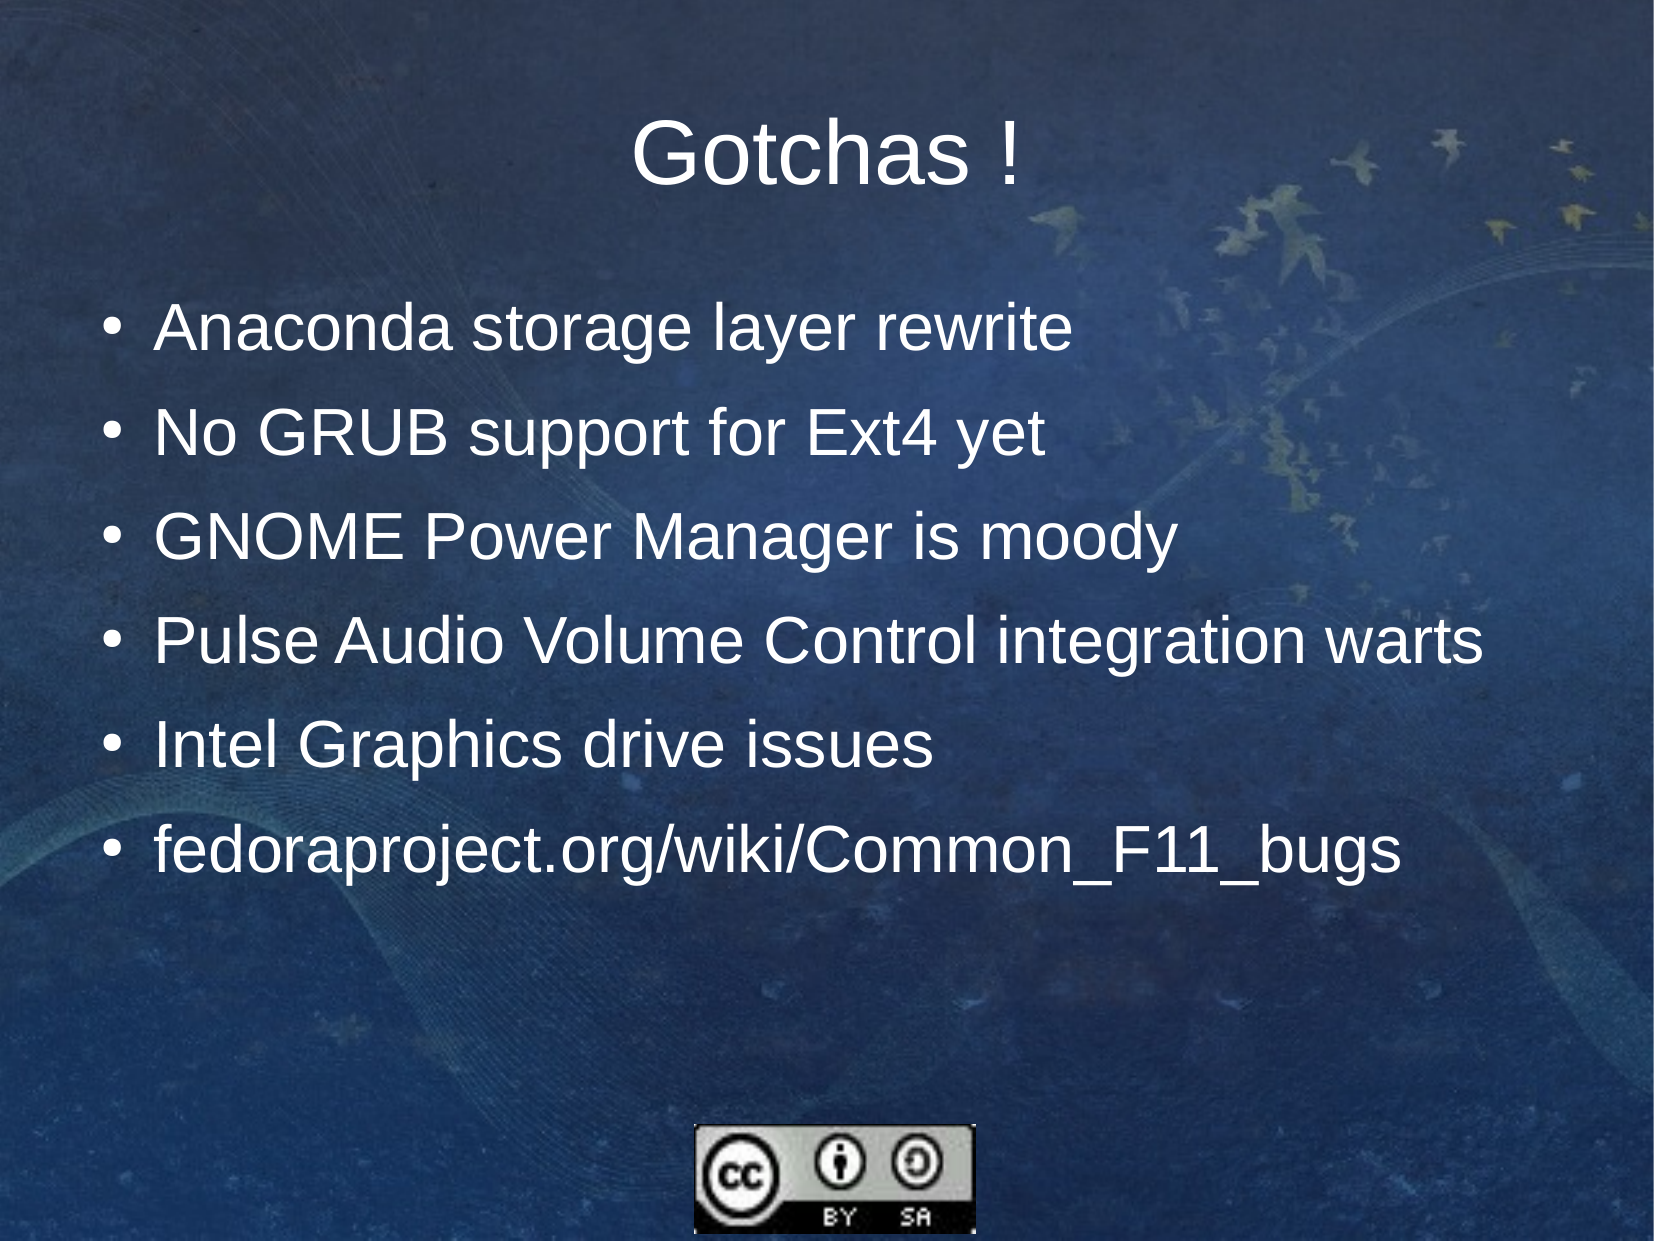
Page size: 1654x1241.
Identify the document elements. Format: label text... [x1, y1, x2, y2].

title Gotchas ! [82, 49, 1571, 257]
list Anaconda storage layer rewrite No GRUB support for Ext4 yet GNOME Power Manager is moody Pulse Audio Volume Control integration warts Intel Graphics drive issues fedoraproject.org/wiki/Common_F11_bugs [82, 290, 1571, 1094]
picture [0, 0, 1654, 1241]
